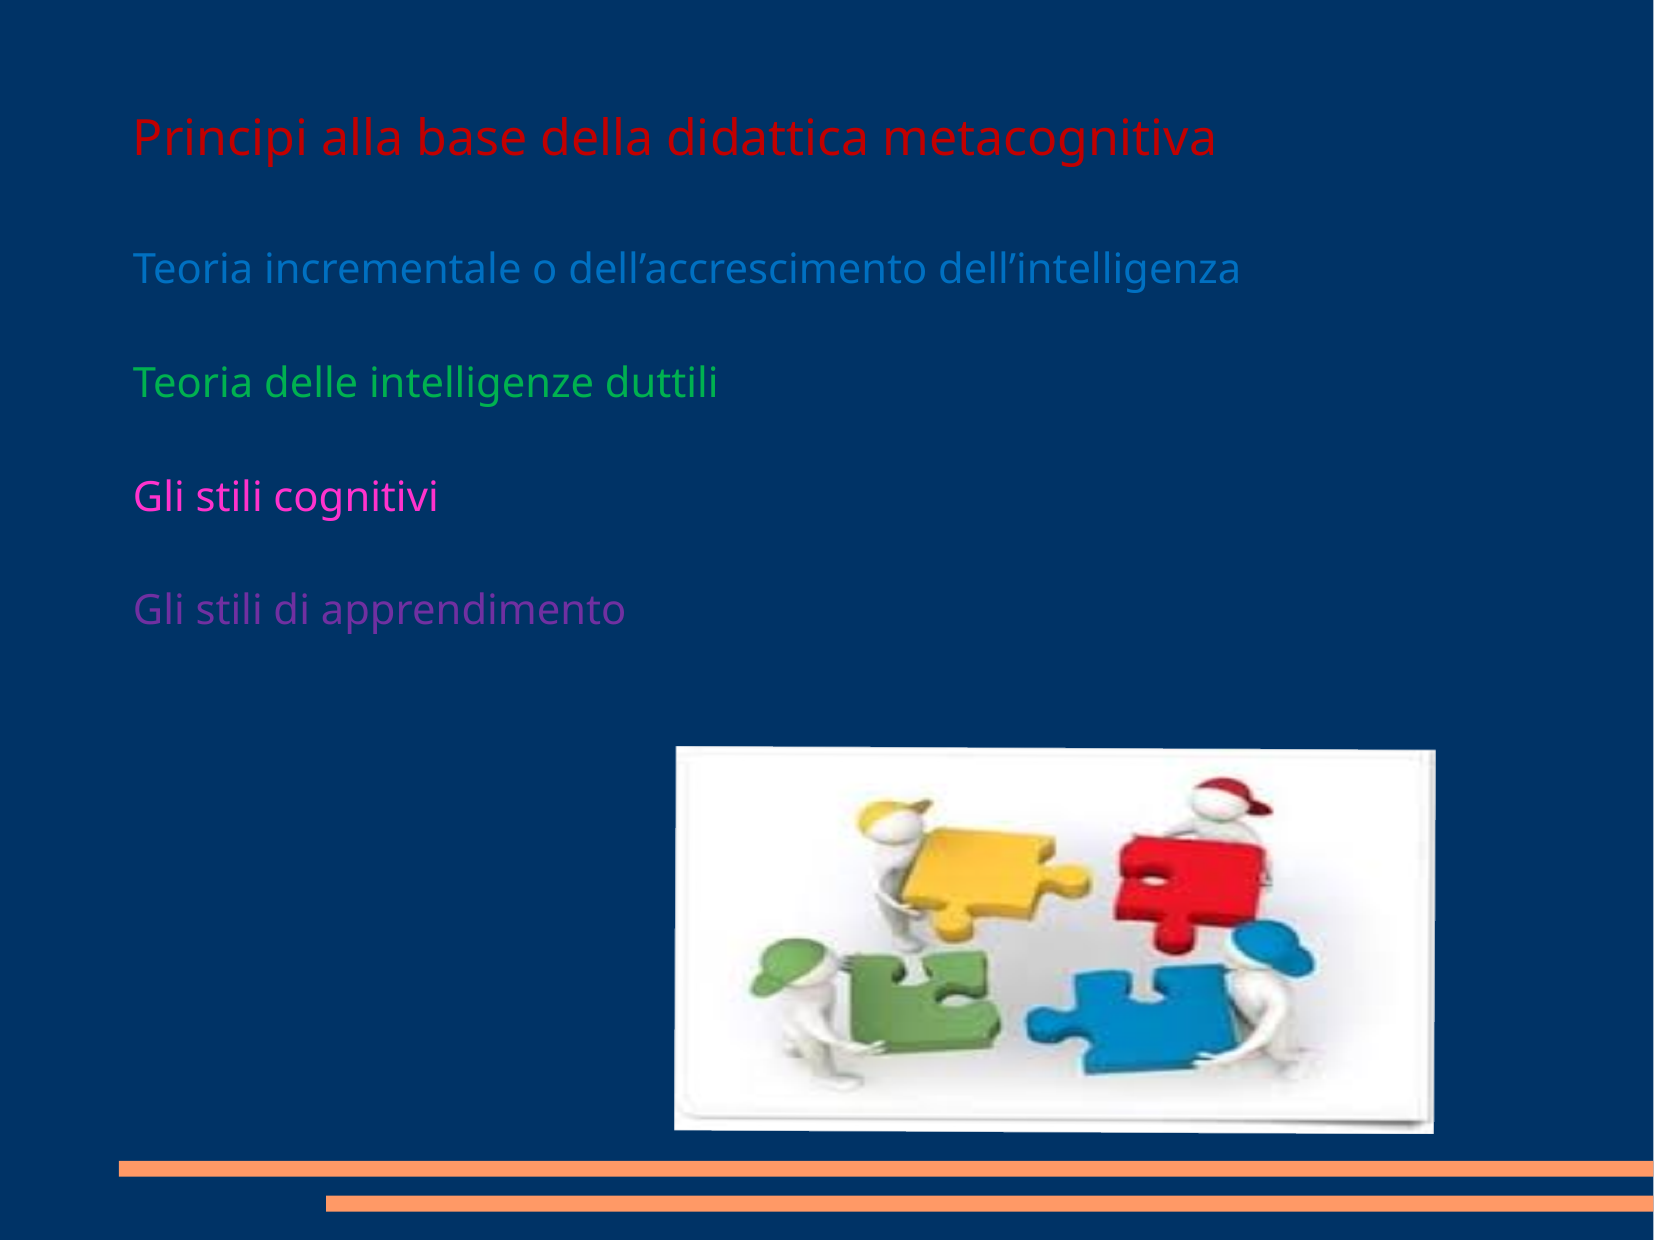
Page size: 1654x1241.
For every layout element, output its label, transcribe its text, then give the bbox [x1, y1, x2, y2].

text_box Principi alla base della didattica metacognitiva Teoria incrementale o dell’accrescimento dell’intelligenza Teoria delle intelligenze duttili Gli stili cognitivi Gli stili di apprendimento [118, 94, 1471, 769]
picture [673, 745, 1436, 1134]
